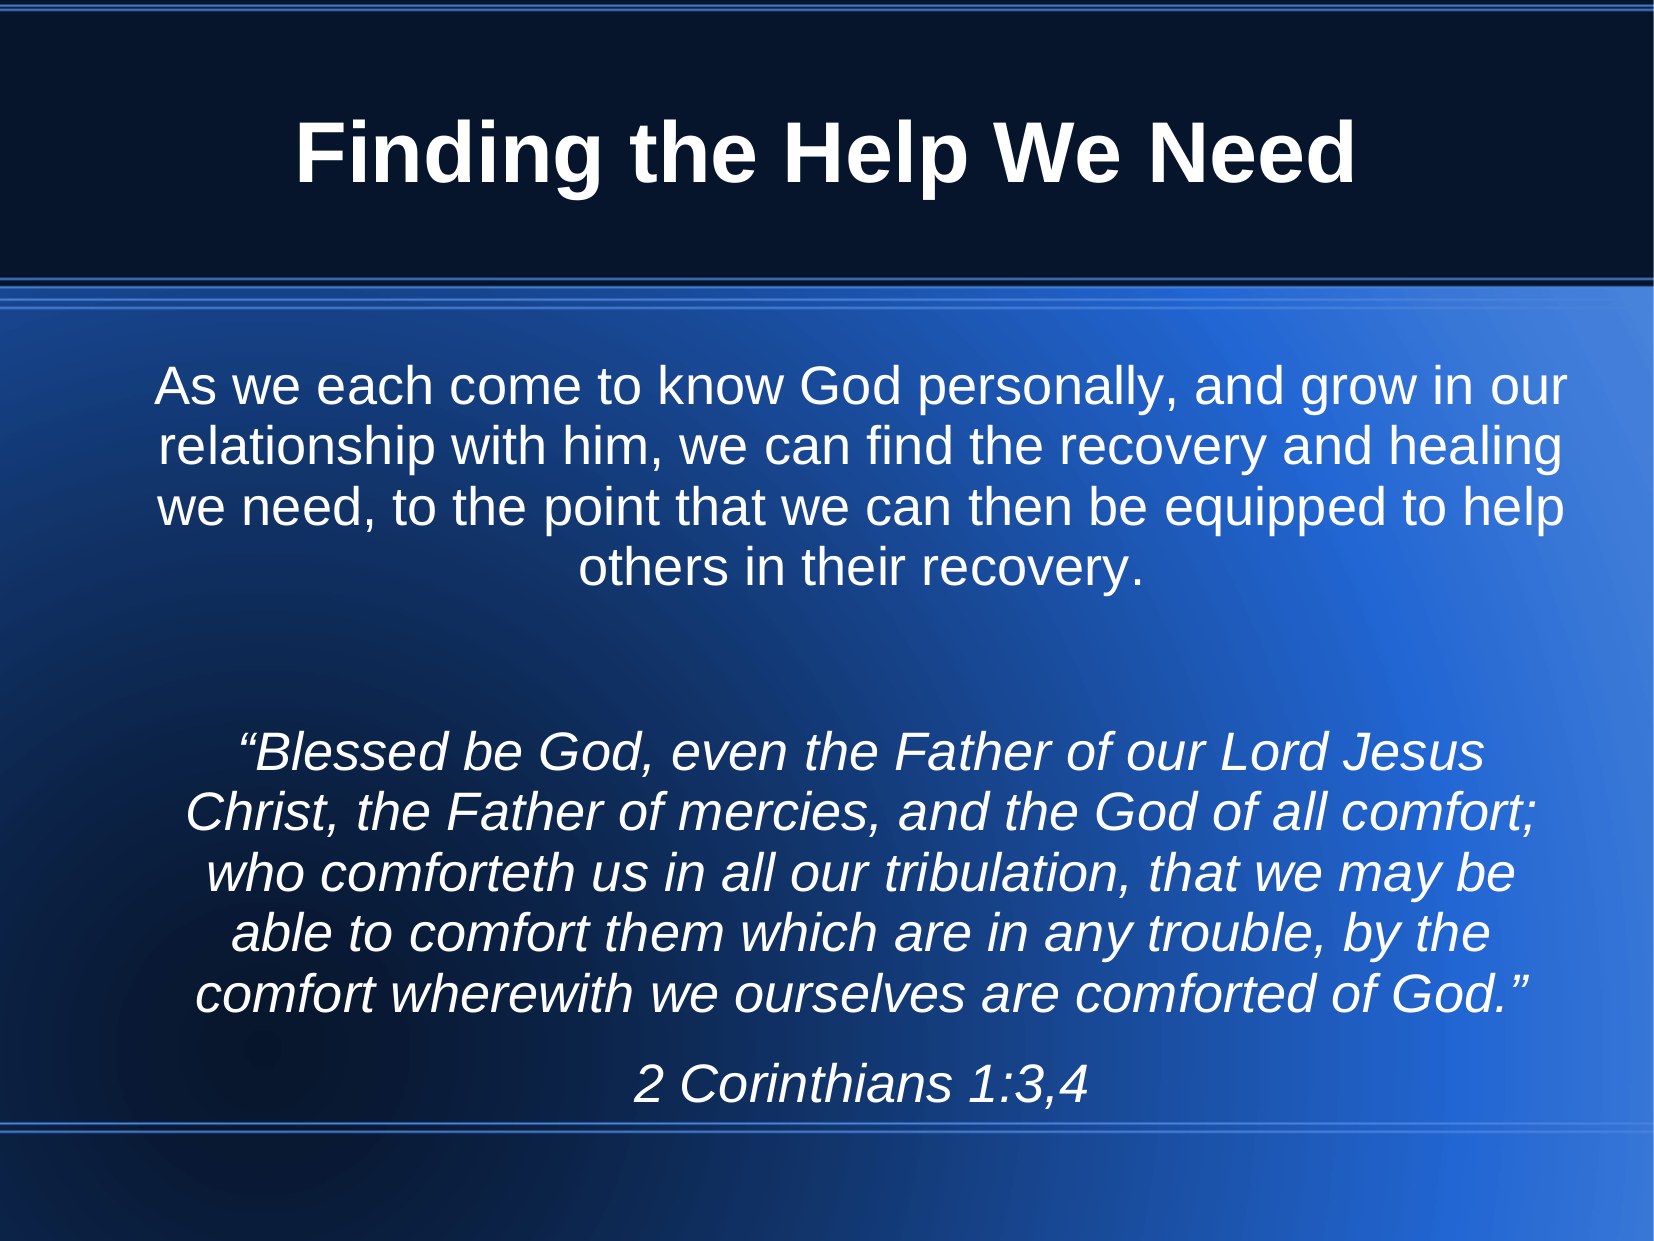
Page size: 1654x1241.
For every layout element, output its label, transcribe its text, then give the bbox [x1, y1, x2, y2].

picture [0, 0, 1654, 1241]
list As we each come to know God personally, and grow in our relationship with him, we can find the recovery and healing we need, to the point that we can then be equipped to help others in their recovery. “Blessed be God, even the Father of our Lord Jesus Christ, the Father of mercies, and the God of all comfort; who comforteth us in all our tribulation, that we may be able to comfort them which are in any trouble, by the comfort wherewith we ourselves are comforted of God.” 2 Corinthians 1:3,4 [82, 355, 1571, 1113]
title Finding the Help We Need [82, 49, 1571, 257]
